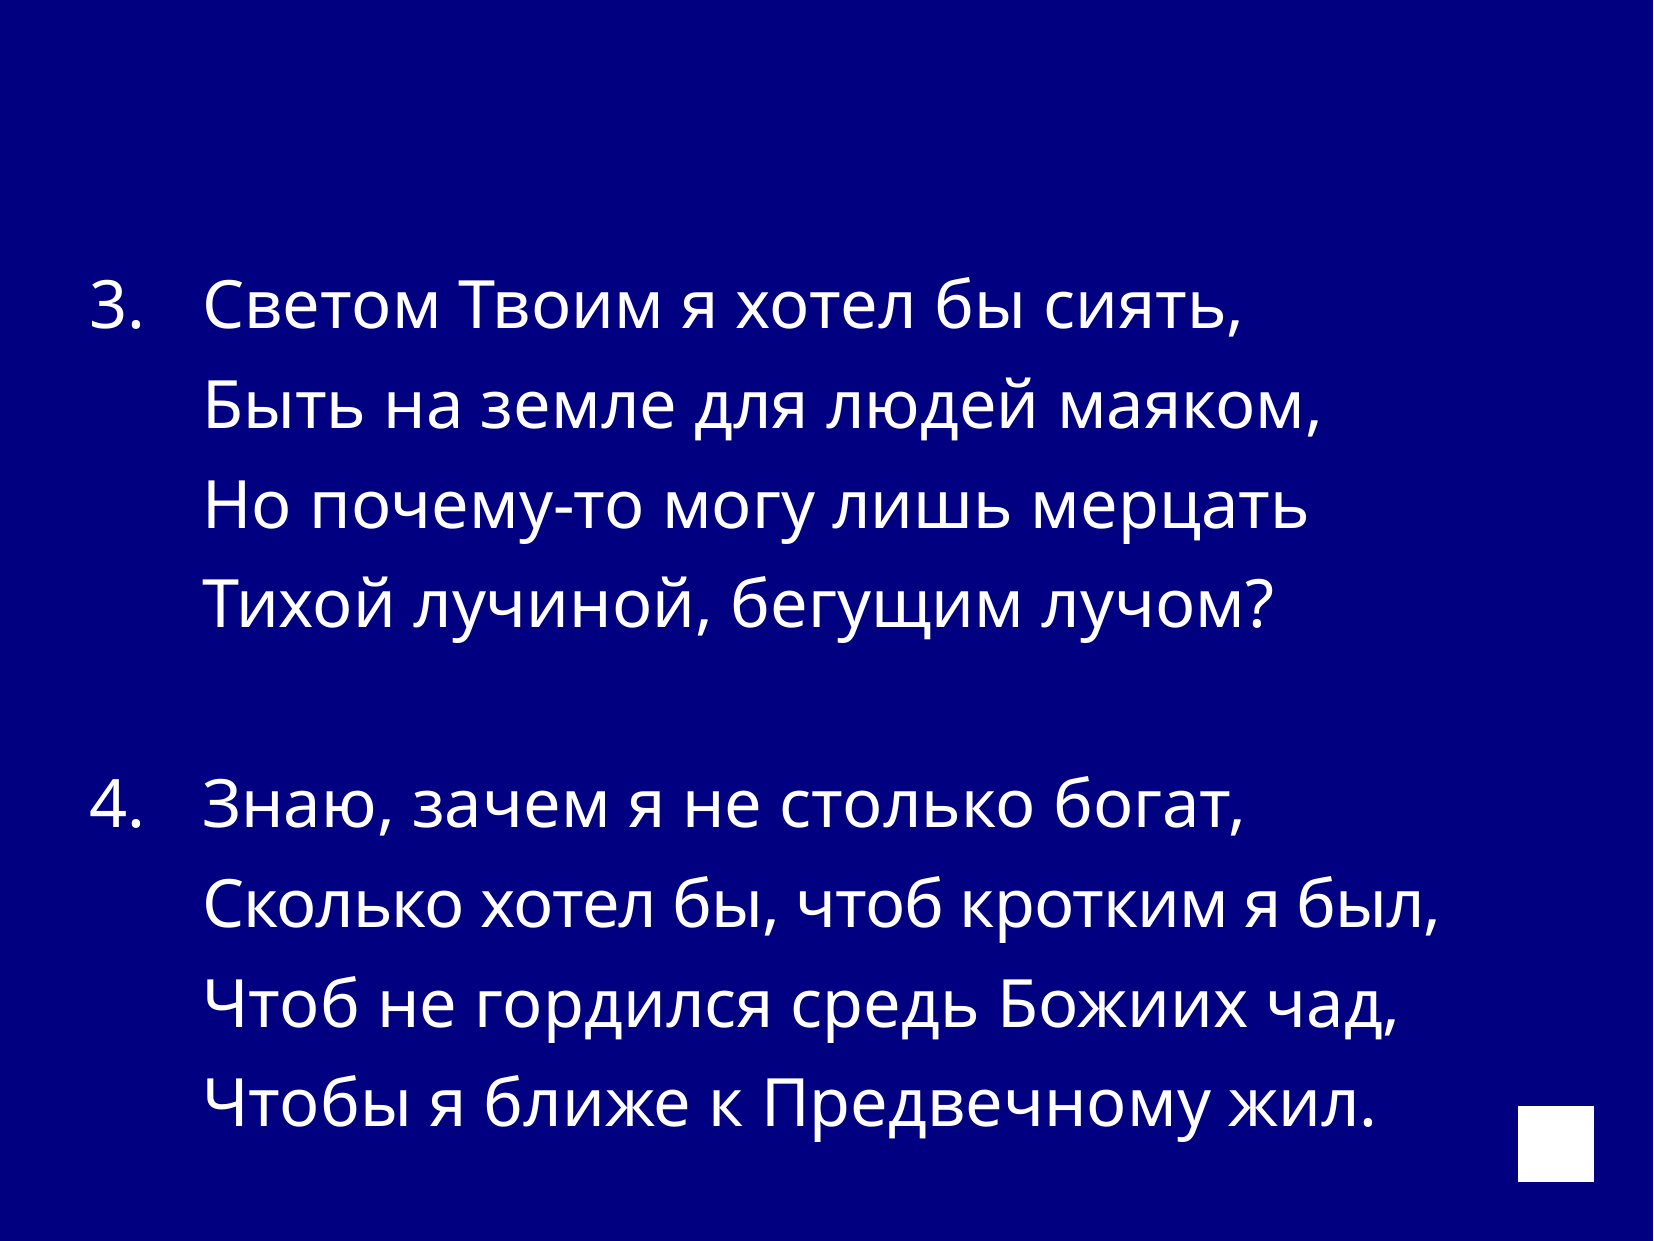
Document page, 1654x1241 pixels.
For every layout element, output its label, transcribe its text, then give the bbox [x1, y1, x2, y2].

text_box [1518, 1163, 1594, 1182]
text_box 3. Светом Твоим я хотел бы сиять, Быть на земле для людей маяком, Но почему-то могу лишь мерцать Тихой лучиной, бегущим лучом? 4. Знаю, зачем я не столько богат, Сколько хотел бы, чтоб кротким я был, Чтоб не гордился средь Божиих чад, Чтобы я ближе к Предвечному жил. [75, 150, 1653, 1163]
